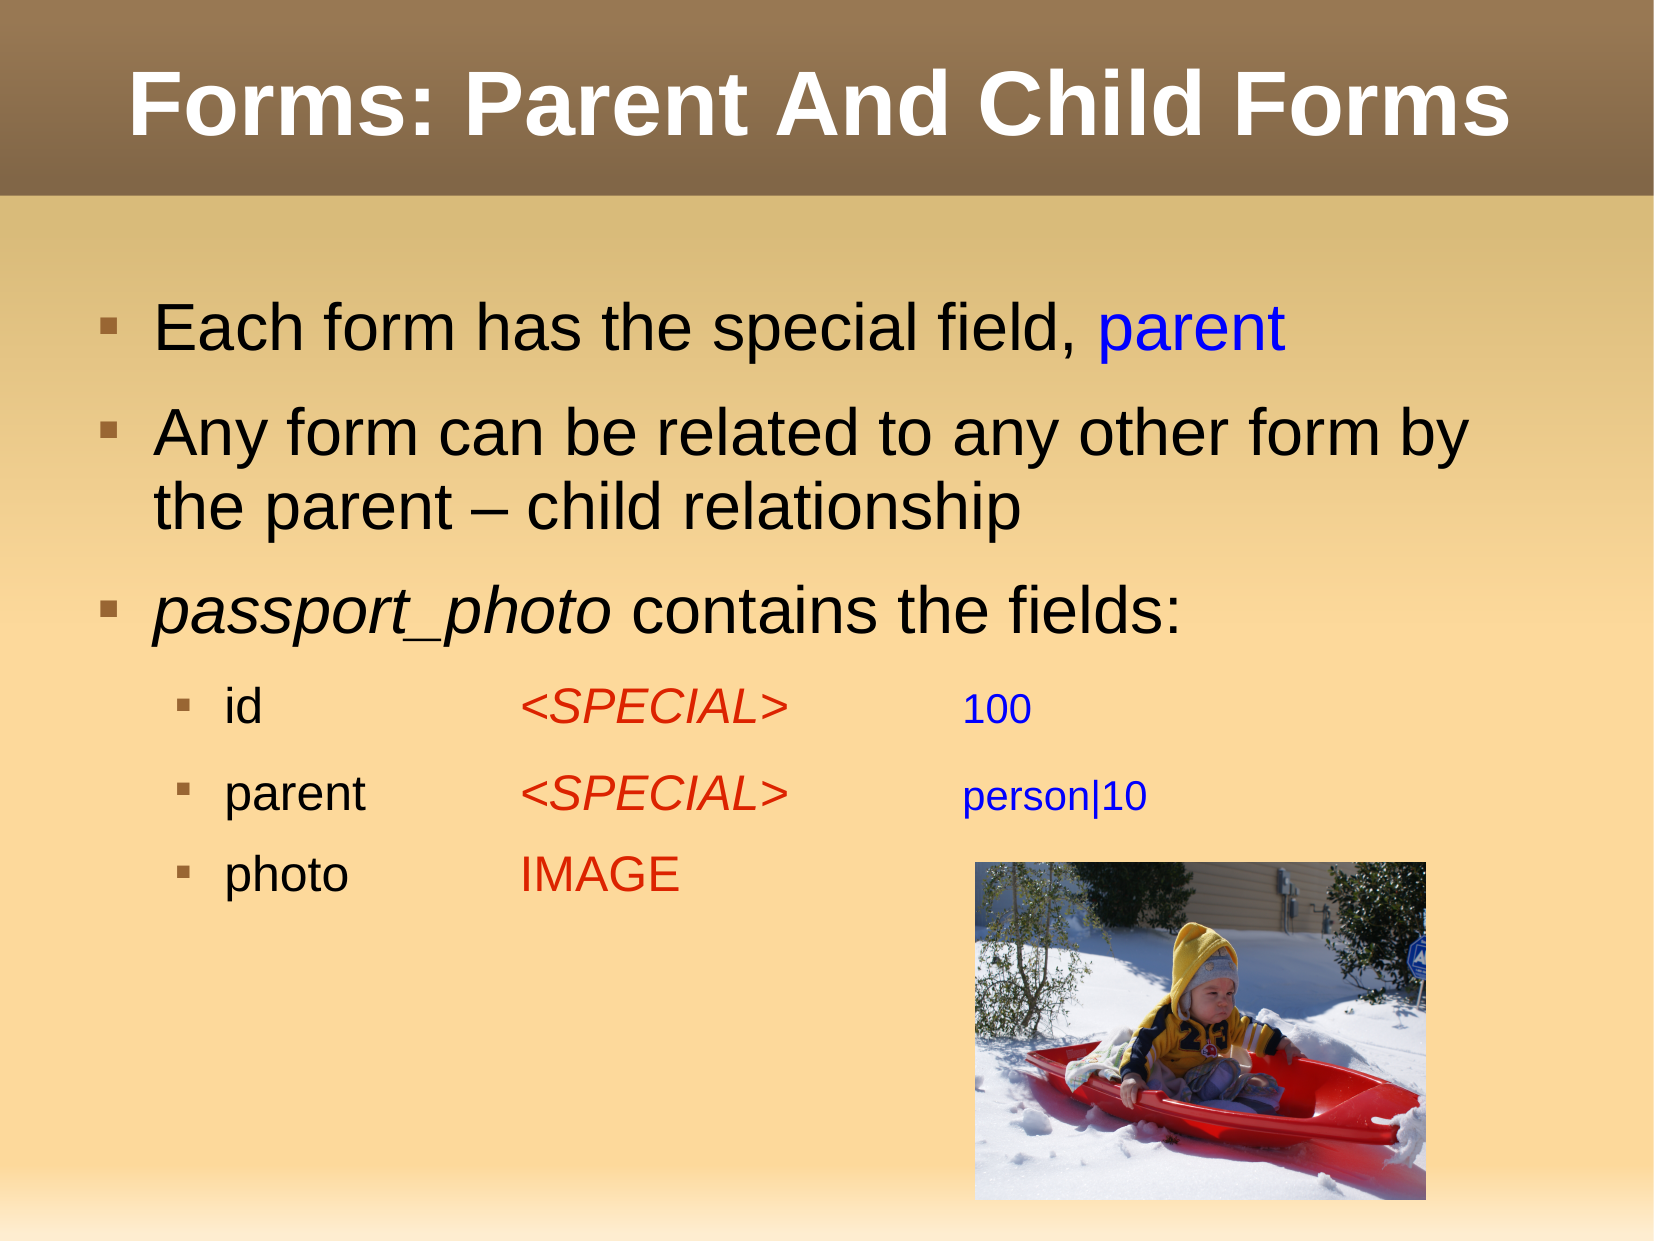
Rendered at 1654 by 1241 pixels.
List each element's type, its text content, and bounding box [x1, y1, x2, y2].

title Forms: Parent And Child Forms [76, 7, 1565, 200]
list Each form has the special field, parent Any form can be related to any other form by the parent – child relationship passport_photo contains the fields: id <SPECIAL> 100 parent <SPECIAL> person|10 photo IMAGE [82, 290, 1571, 1094]
picture [0, 0, 1654, 1241]
